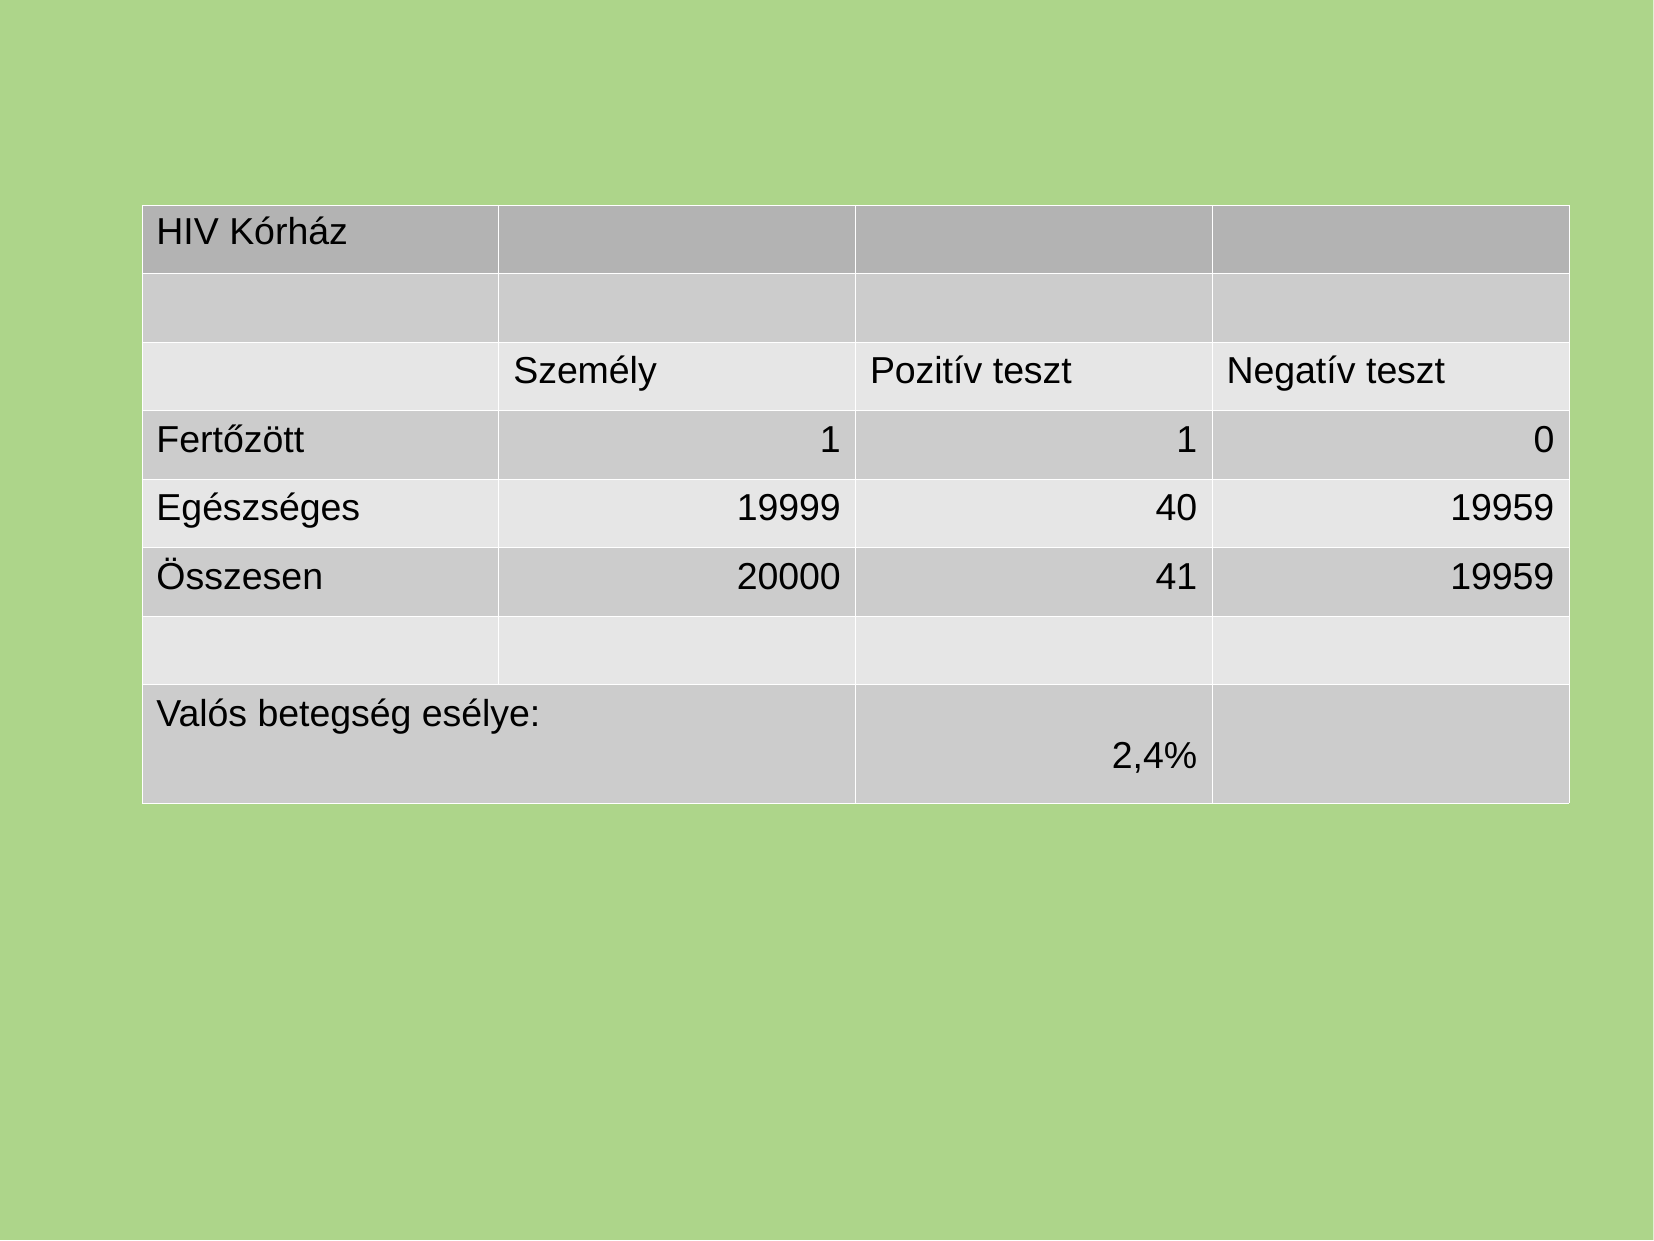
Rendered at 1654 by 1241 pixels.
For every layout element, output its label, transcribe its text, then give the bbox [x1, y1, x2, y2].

table_cell [1213, 617, 1569, 684]
table_header [1213, 206, 1569, 273]
table_cell 1 [499, 411, 855, 479]
table_cell [856, 274, 1212, 342]
table_cell 19959 [1213, 480, 1569, 547]
table_cell 20000 [499, 548, 855, 616]
table_cell Negatív teszt [1213, 343, 1569, 410]
table_cell [1213, 274, 1569, 342]
table_cell [1213, 685, 1569, 803]
table_cell [143, 617, 498, 684]
table_header HIV Kórház [143, 206, 498, 273]
table_cell [499, 617, 855, 684]
table_cell 2,4% [856, 685, 1212, 803]
table_cell 19959 [1213, 548, 1569, 616]
table_cell [143, 343, 498, 410]
table_cell 0 [1213, 411, 1569, 479]
table_cell [499, 274, 855, 342]
table_header [856, 206, 1212, 273]
table_cell [856, 617, 1212, 684]
table_cell Valós betegség esélye: [143, 685, 855, 803]
table_cell Pozitív teszt [856, 343, 1212, 410]
table_cell 41 [856, 548, 1212, 616]
table_cell Személy [499, 343, 855, 410]
table_cell 19999 [499, 480, 855, 547]
table_cell Összesen [143, 548, 498, 616]
table_cell 40 [856, 480, 1212, 547]
table_cell 1 [856, 411, 1212, 479]
table_cell [143, 274, 498, 342]
table_header [499, 206, 855, 273]
table_cell Fertőzött [143, 411, 498, 479]
table_cell Egészséges [143, 480, 498, 547]
